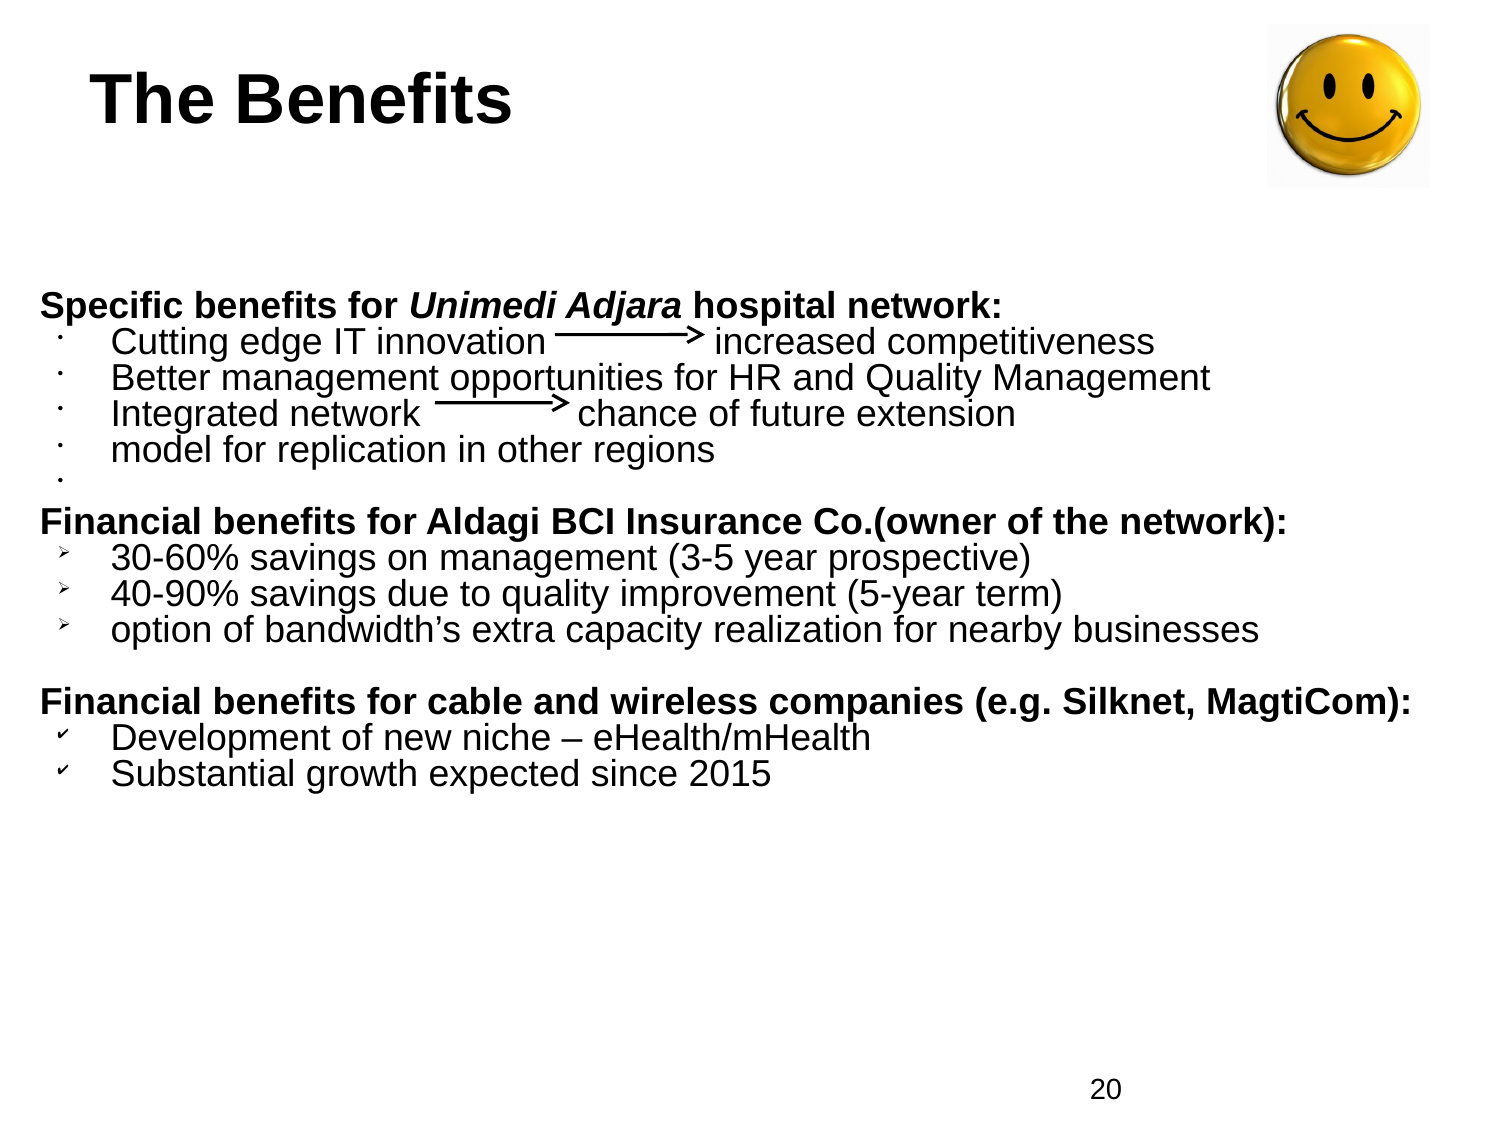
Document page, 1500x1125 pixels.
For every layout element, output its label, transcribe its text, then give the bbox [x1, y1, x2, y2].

slide_number <número> [1074, 1062, 1425, 1103]
title The Benefits [75, 45, 1267, 188]
picture [1267, 24, 1430, 188]
list Specific benefits for Unimedi Adjara hospital network: Cutting edge IT innovation increased competitiveness Better management opportunities for HR and Quality Management Integrated network chance of future extension model for replication in other regions Financial benefits for Aldagi BCI Insurance Co.(owner of the network): 30-60% savings on management (3-5 year prospective) 40-90% savings due to quality improvement (5-year term) option of bandwidth’s extra capacity realization for nearby businesses Financial benefits for cable and wireless companies (e.g. Silknet, MagtiCom): Development of new niche – eHealth/mHealth Substantial growth expected since 2015 [24, 237, 1500, 1038]
